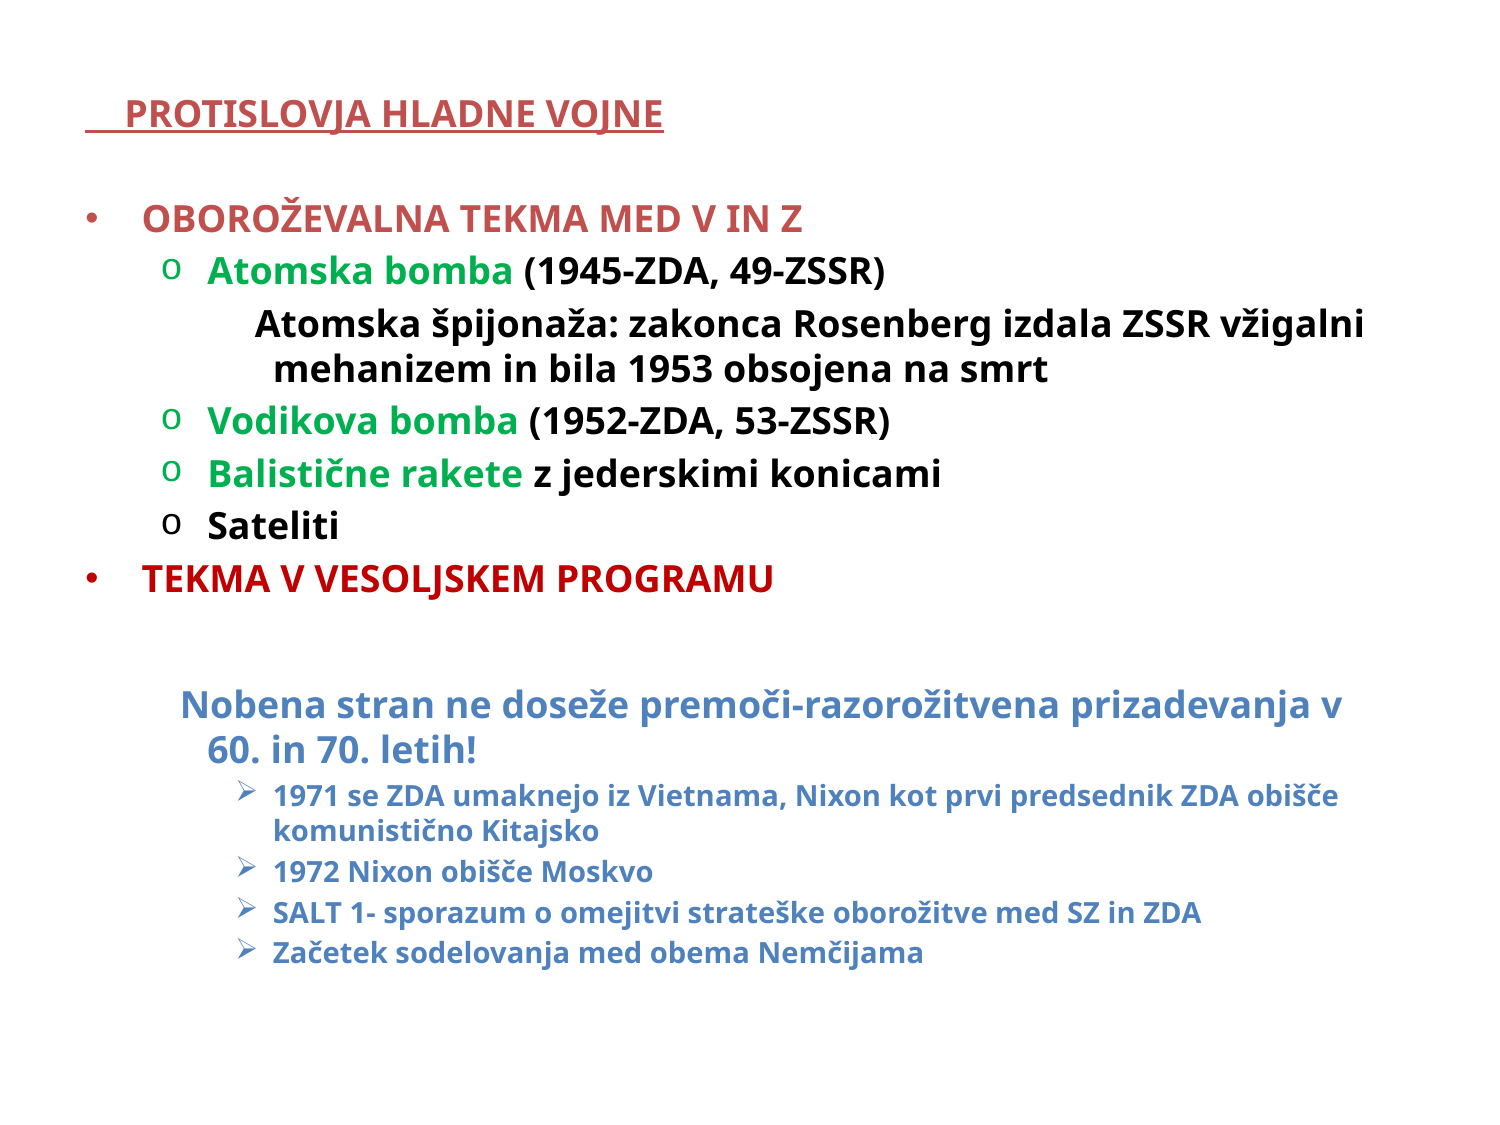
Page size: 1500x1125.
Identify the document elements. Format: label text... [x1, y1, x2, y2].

list PROTISLOVJA HLADNE VOJNE OBOROŽEVALNA TEKMA MED V IN Z Atomska bomba (1945-ZDA, 49-ZSSR) Atomska špijonaža: zakonca Rosenberg izdala ZSSR vžigalni mehanizem in bila 1953 obsojena na smrt Vodikova bomba (1952-ZDA, 53-ZSSR) Balistične rakete z jederskimi konicami Sateliti TEKMA V VESOLJSKEM PROGRAMU Nobena stran ne doseže premoči-razorožitvena prizadevanja v 60. in 70. letih! 1971 se ZDA umaknejo iz Vietnama, Nixon kot prvi predsednik ZDA obišče komunistično Kitajsko 1972 Nixon obišče Moskvo SALT 1- sporazum o omejitvi strateške oborožitve med SZ in ZDA Začetek sodelovanja med obema Nemčijama [70, 82, 1421, 997]
